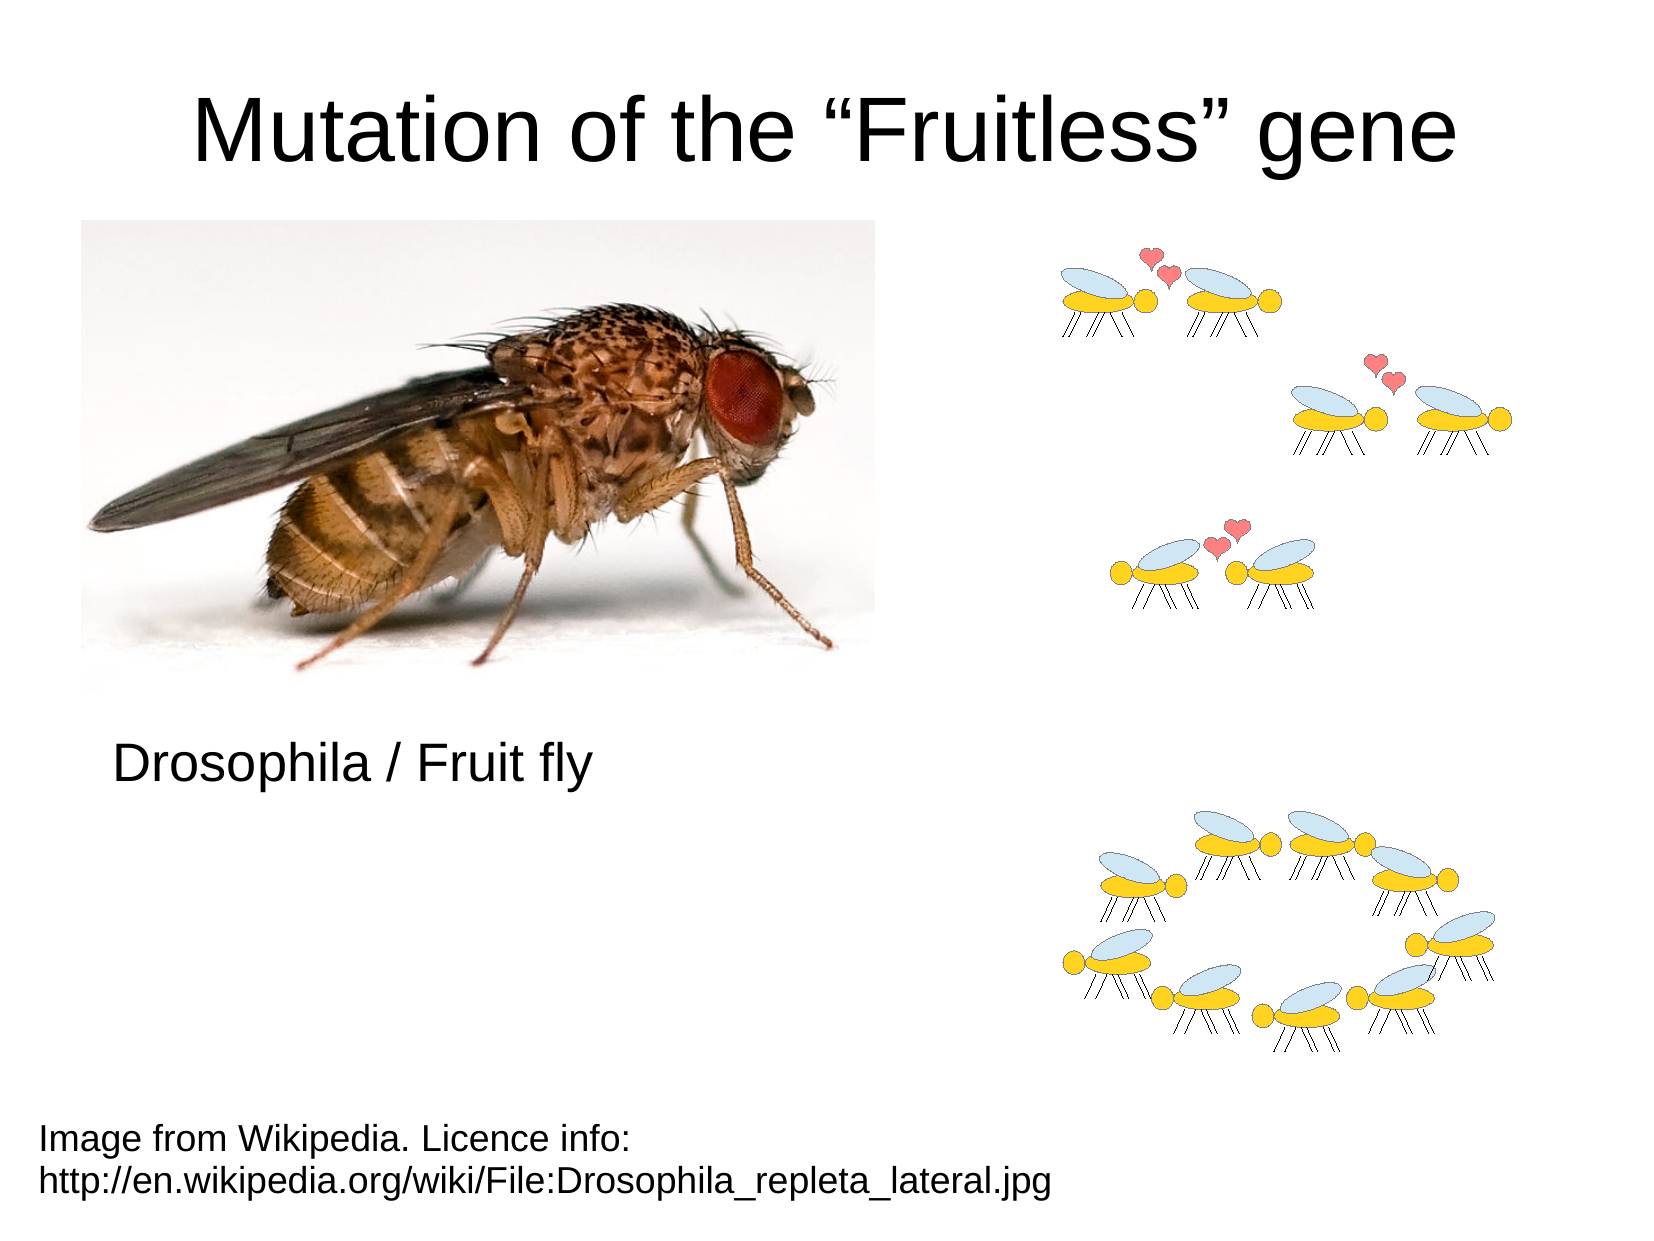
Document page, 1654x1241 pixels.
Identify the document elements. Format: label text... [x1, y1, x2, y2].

text_box [1415, 386, 1512, 432]
text_box [1405, 911, 1495, 957]
text_box [1151, 964, 1241, 1010]
text_box [1139, 248, 1164, 272]
text_box [1185, 268, 1282, 313]
list Drosophila / Fruit fly [41, 732, 851, 863]
text_box [1288, 811, 1459, 892]
text_box [1225, 539, 1315, 585]
text_box [1203, 537, 1231, 562]
text_box [1062, 929, 1153, 975]
text_box [1224, 519, 1251, 544]
text_box [1346, 964, 1436, 1010]
text_box [1061, 268, 1158, 313]
text_box [1381, 372, 1406, 396]
text_box [1251, 982, 1342, 1028]
text_box [1110, 539, 1200, 585]
title Mutation of the “Fruitless” gene [82, 25, 1571, 233]
text_box Image from Wikipedia. Licence info: http://en.wikipedia.org/wiki/File:Drosophila_repleta_lateral.jpg [23, 1110, 1642, 1210]
text_box [1364, 354, 1388, 378]
text_box [1099, 852, 1188, 898]
text_box [1194, 811, 1282, 857]
picture [81, 220, 875, 703]
text_box [1291, 386, 1388, 432]
text_box [1157, 265, 1182, 290]
